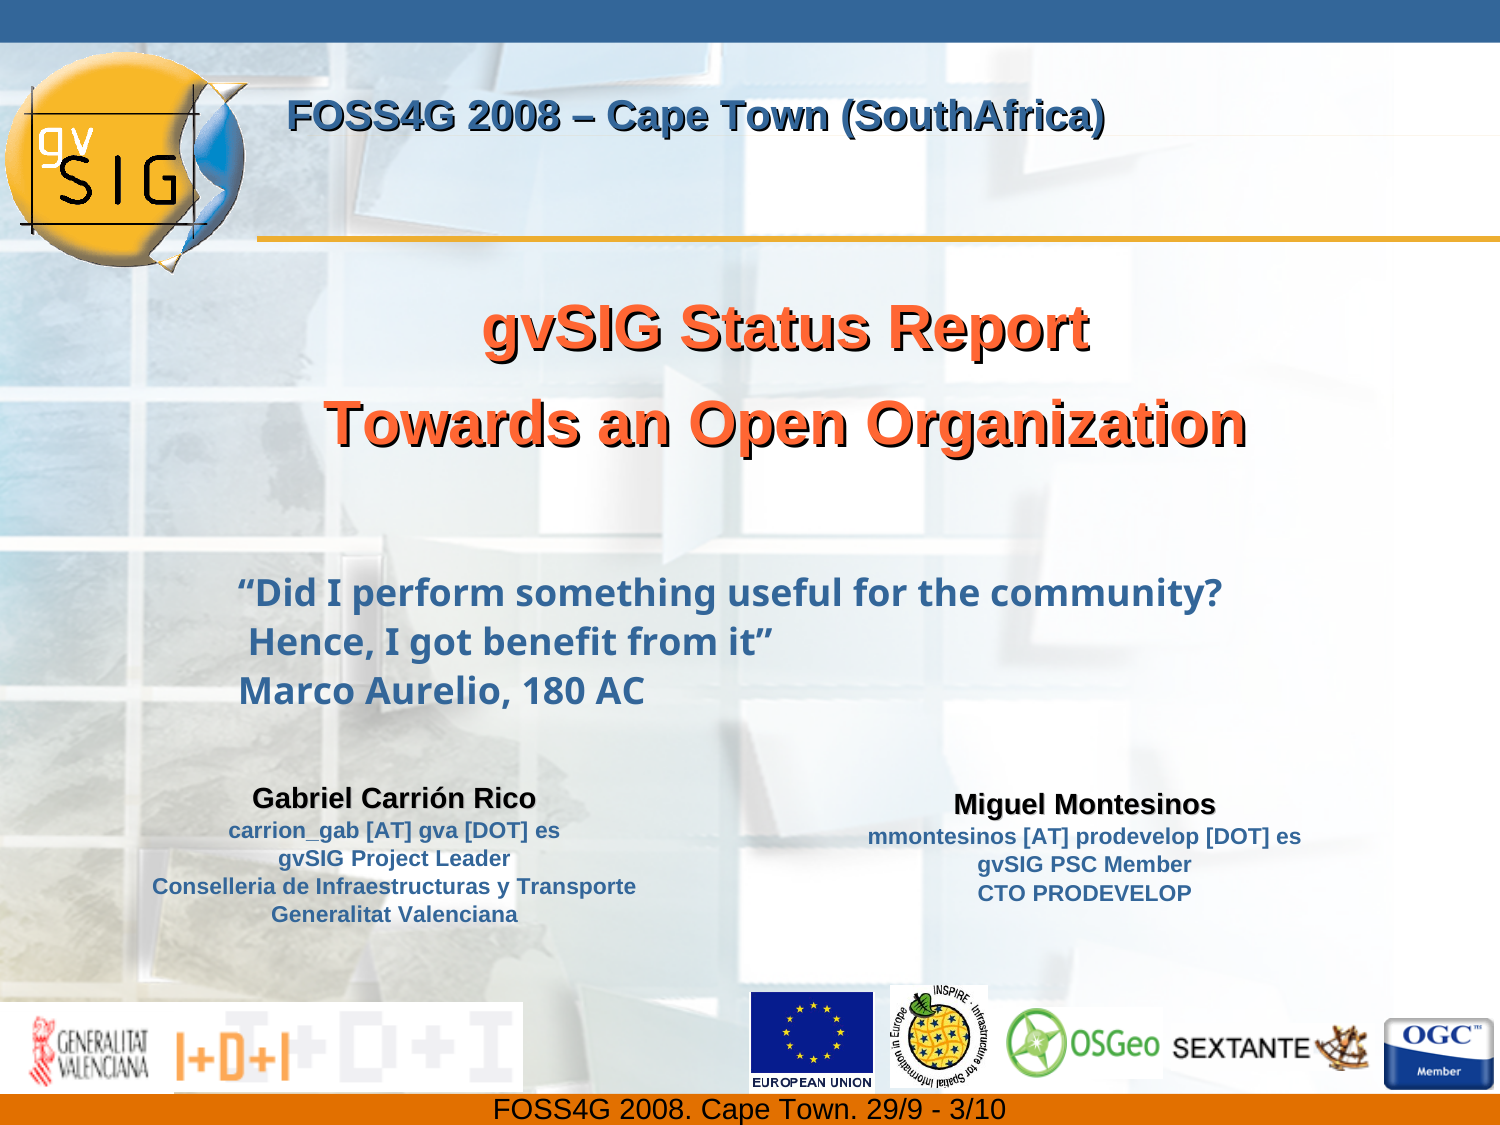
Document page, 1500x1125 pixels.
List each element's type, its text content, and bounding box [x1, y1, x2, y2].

picture [1171, 1023, 1375, 1071]
text_box Gabriel Carrión Rico carrion_gab [AT] gva [DOT] es gvSIG Project Leader Conselleria de Infraestructuras y Transporte Generalitat Valenciana [41, 774, 748, 970]
picture [890, 985, 988, 1088]
text_box “Did I perform something useful for the community? Hence, I got benefit from it” Marco Aurelio, 180 AC [223, 559, 1365, 717]
text_box Miguel Montesinos mmontesinos [AT] prodevelop [DOT] es gvSIG PSC Member CTO PRODEVELOP [731, 780, 1438, 976]
text_box FOSS4G 2008 – Cape Town (SouthAfrica) [271, 86, 1500, 150]
picture [0, 1002, 523, 1094]
picture [749, 992, 875, 1093]
text_box gvSIG Status Report Towards an Open Organization [158, 287, 1414, 571]
picture [0, 49, 250, 276]
picture [1003, 1007, 1163, 1079]
picture [1384, 1018, 1494, 1090]
